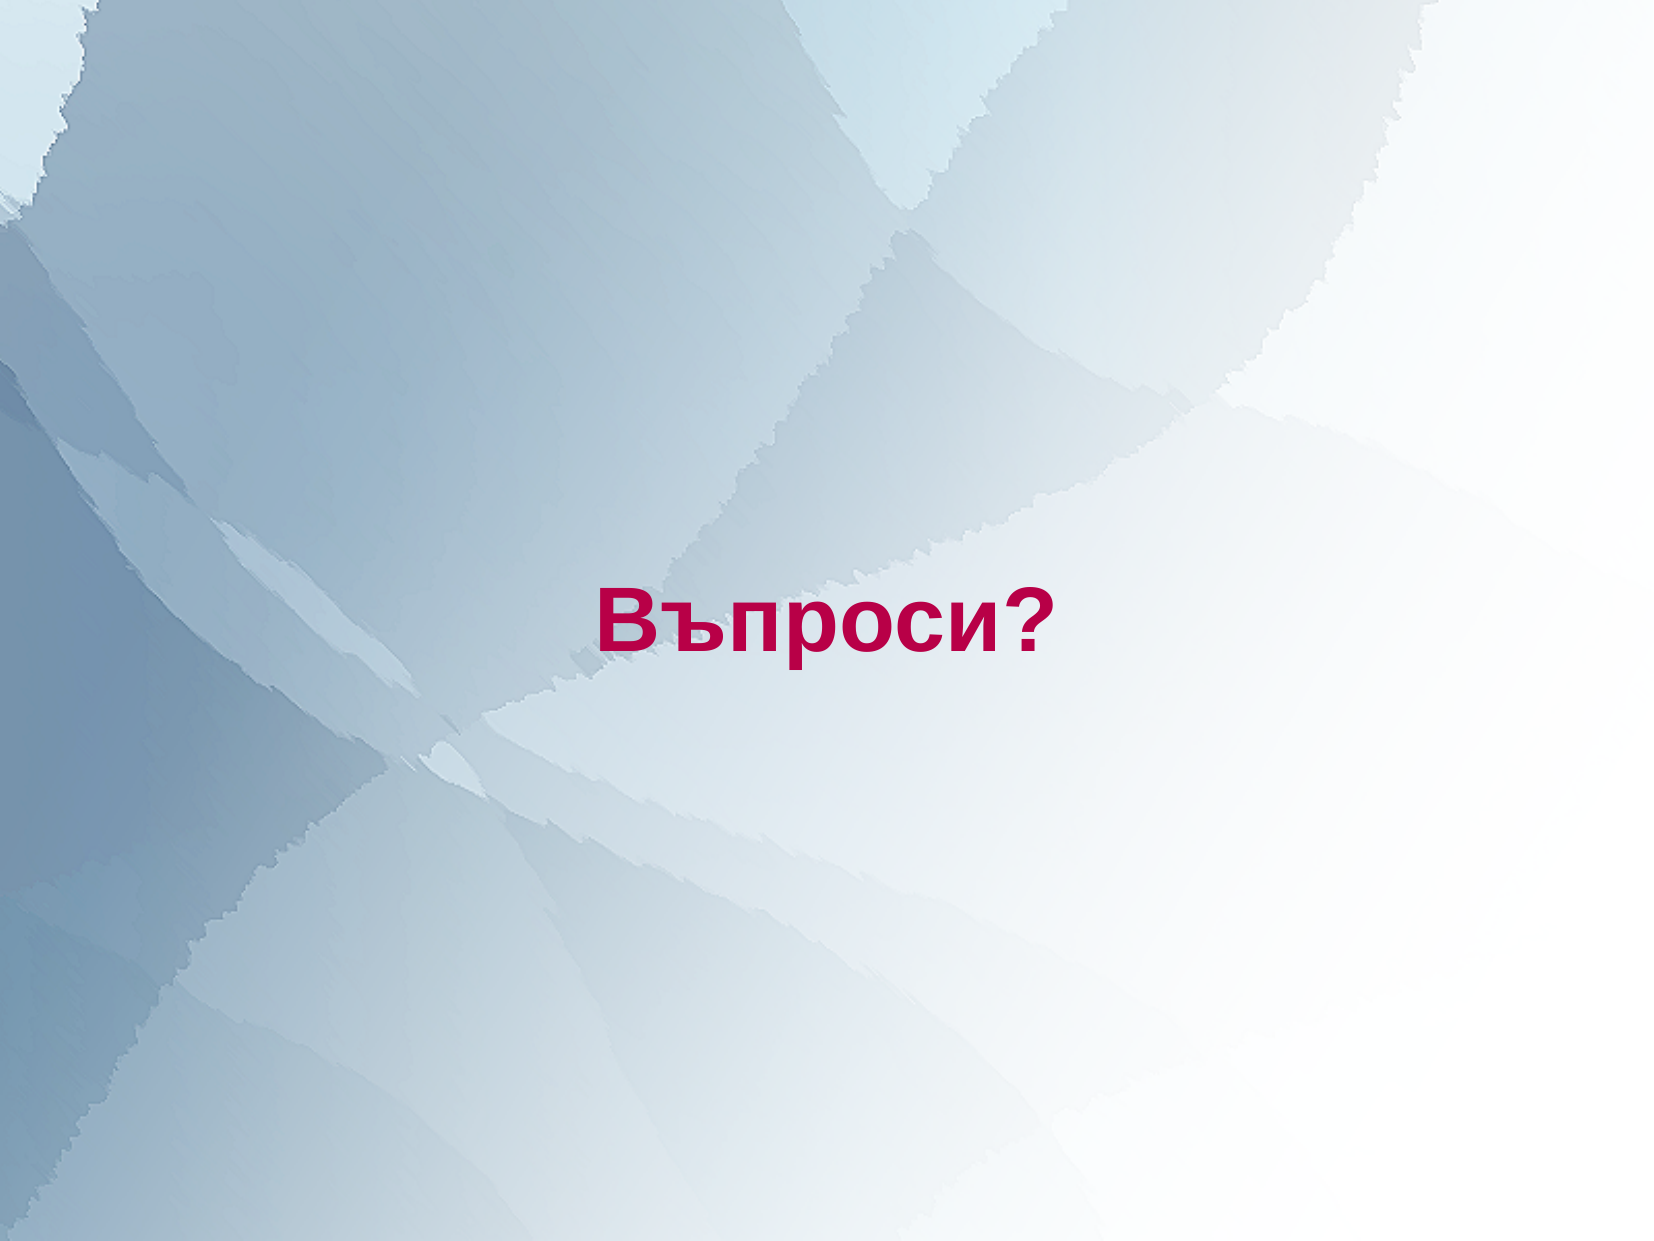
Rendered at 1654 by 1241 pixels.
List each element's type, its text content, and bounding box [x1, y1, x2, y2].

picture [0, 0, 1654, 1241]
title Въпроси? [82, 523, 1571, 717]
